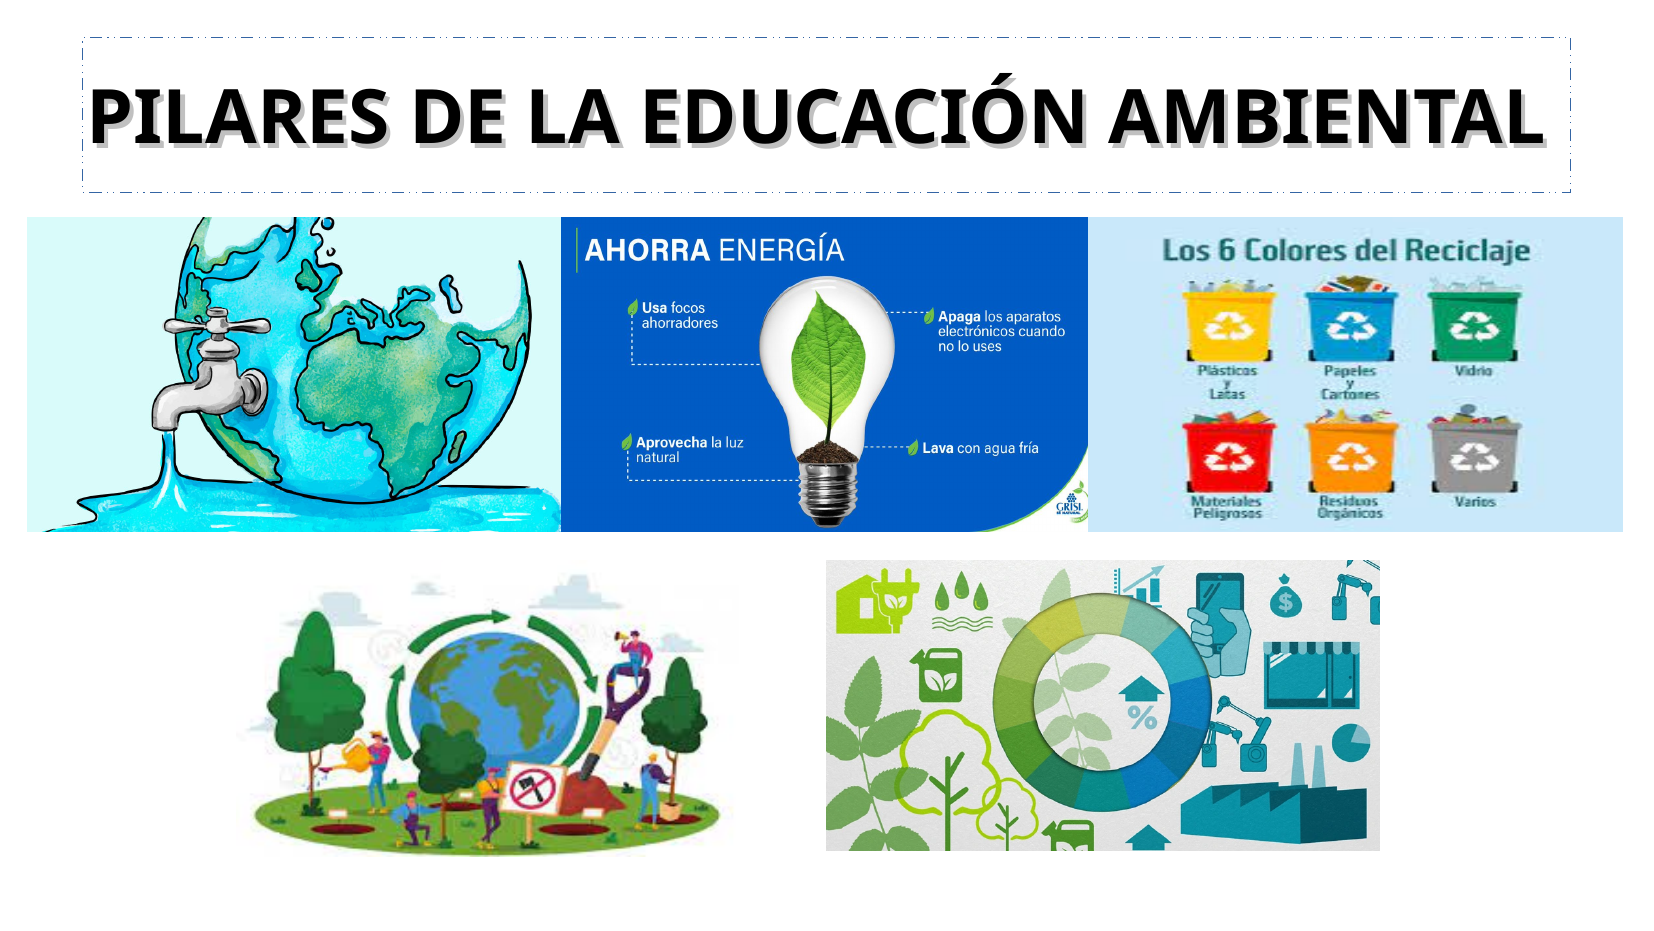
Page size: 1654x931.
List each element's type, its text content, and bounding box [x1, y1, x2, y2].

title PILARES DE LA EDUCACIÓN AMBIENTAL [82, 37, 1571, 193]
picture [27, 217, 1623, 532]
picture [236, 560, 739, 857]
picture [826, 560, 1380, 852]
